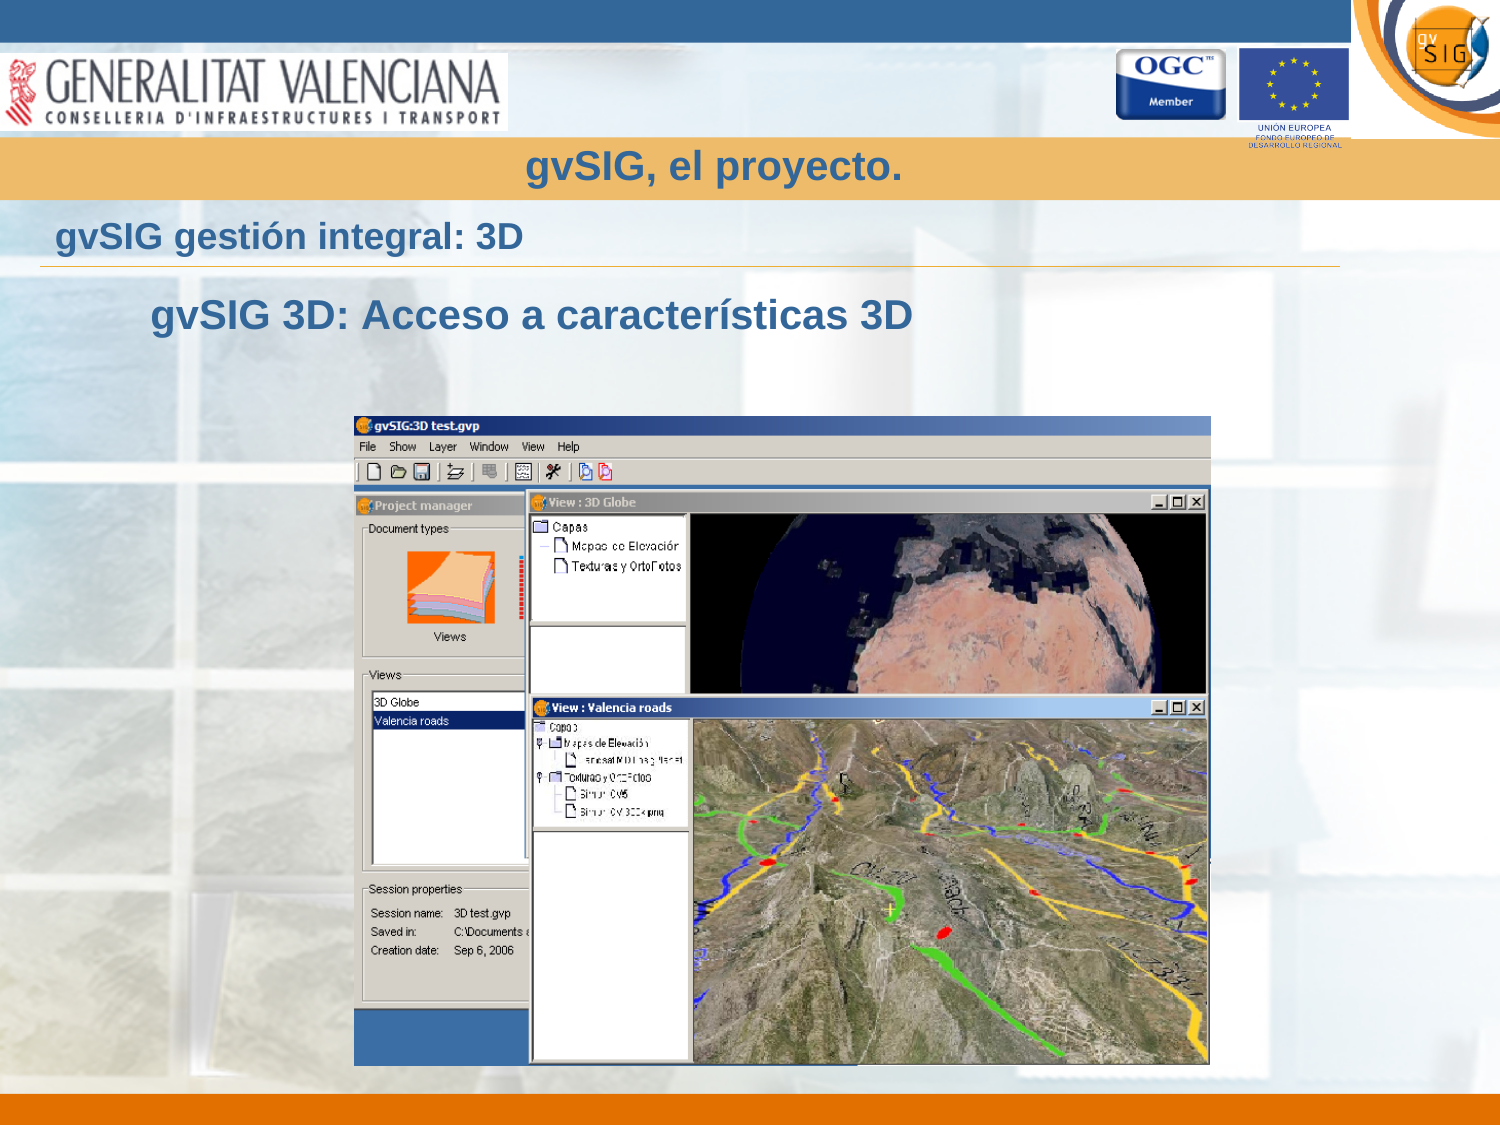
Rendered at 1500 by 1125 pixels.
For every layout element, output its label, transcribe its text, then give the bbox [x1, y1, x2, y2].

picture [1116, 49, 1226, 120]
text_box gvSIG, el proyecto. [0, 137, 1429, 203]
text_box gvSIG 3D: Acceso a características 3D [135, 286, 1428, 360]
picture [354, 416, 1211, 1066]
text_box gvSIG gestión integral: 3D [40, 210, 691, 271]
picture [1237, 0, 1500, 139]
picture [0, 53, 508, 131]
